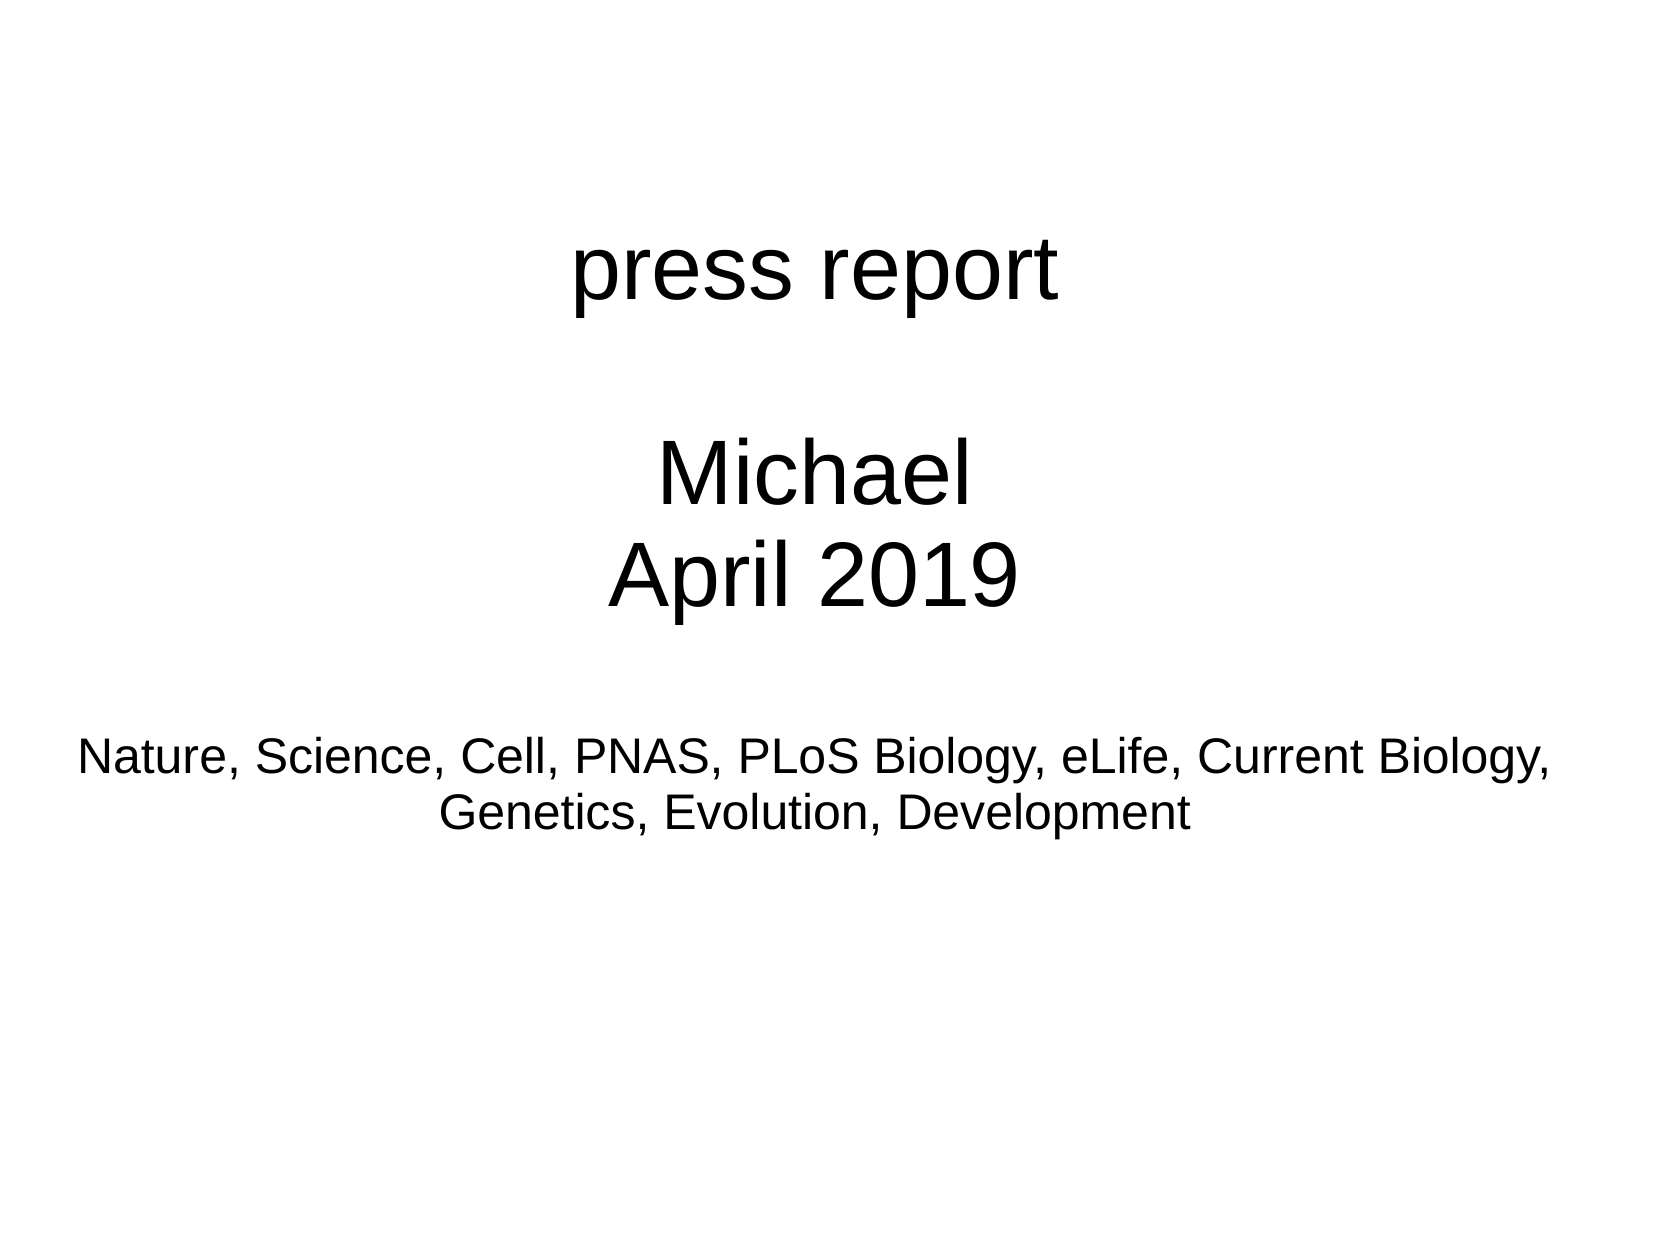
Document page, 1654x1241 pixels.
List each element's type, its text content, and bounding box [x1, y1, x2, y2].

title press report Michael April 2019 Nature, Science, Cell, PNAS, PLoS Biology, eLife, Current Biology, Genetics, Evolution, Development [70, 216, 1559, 841]
